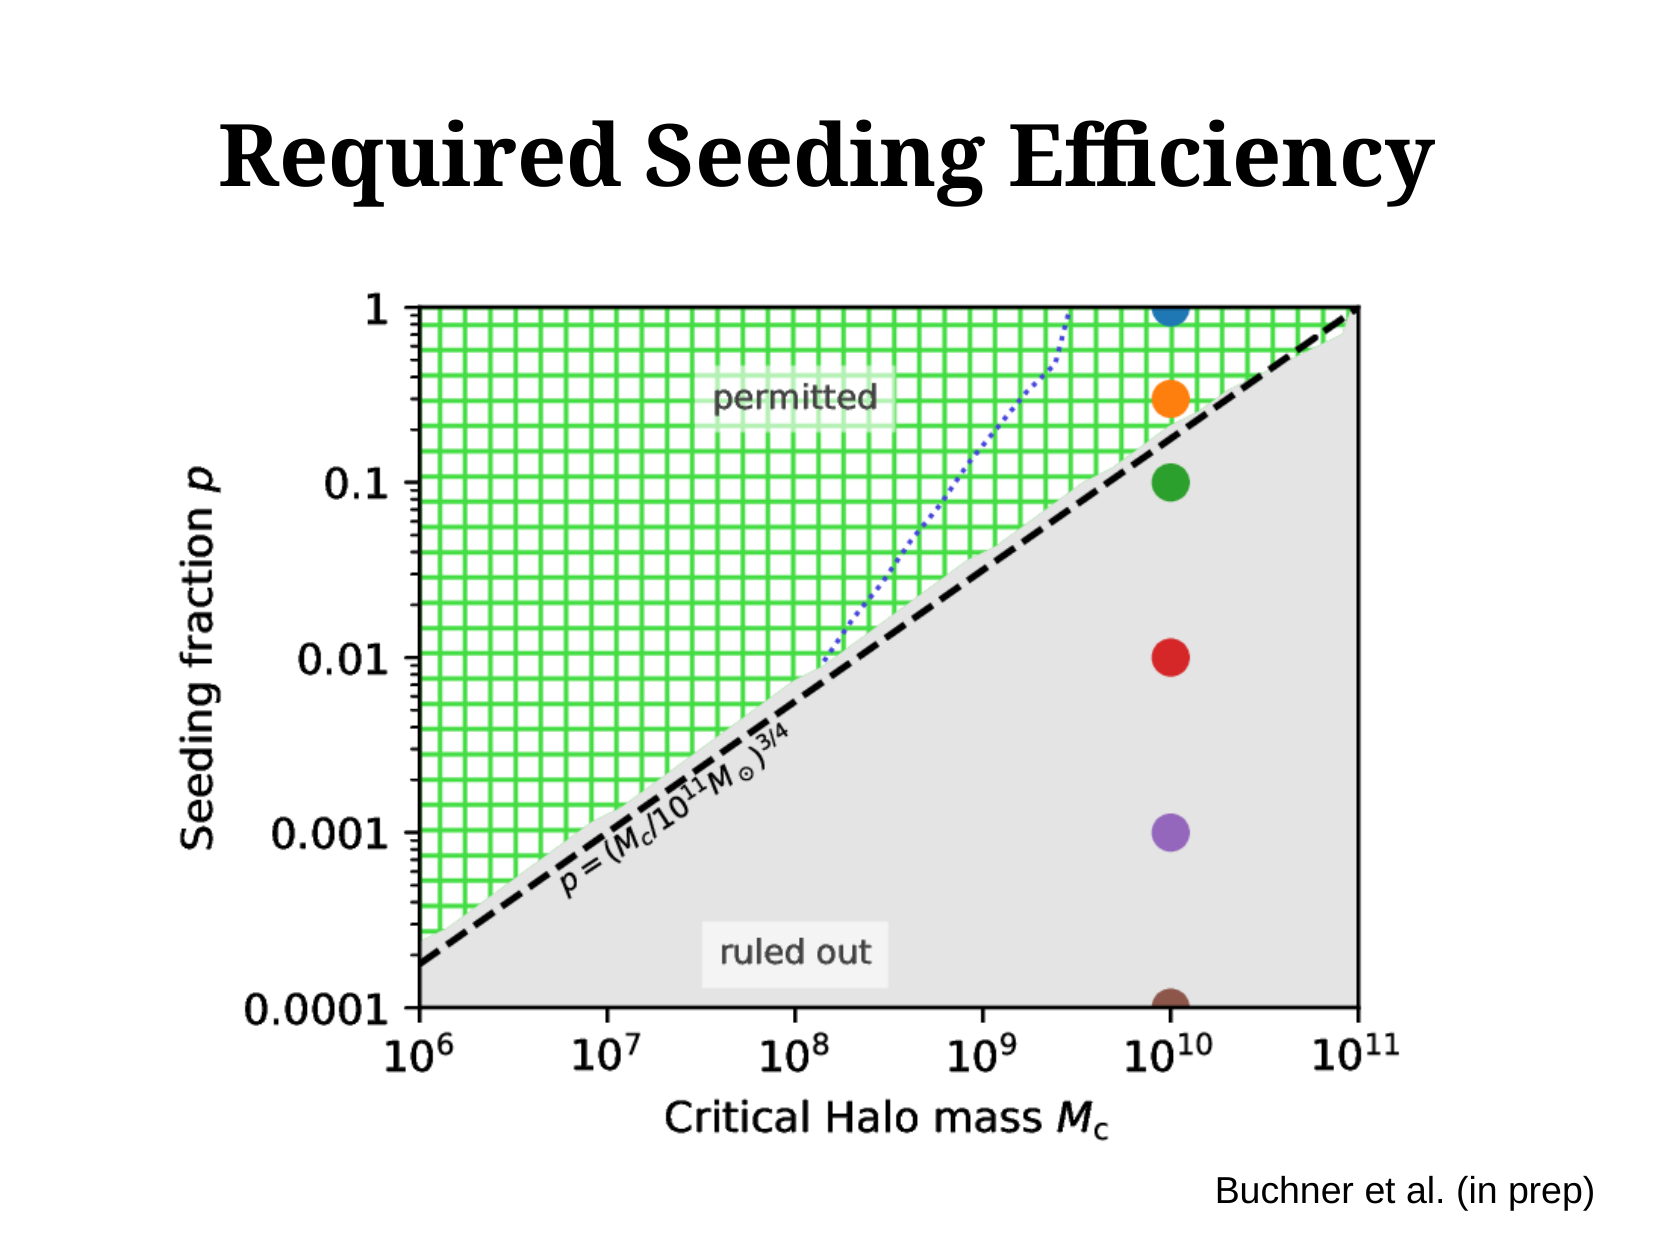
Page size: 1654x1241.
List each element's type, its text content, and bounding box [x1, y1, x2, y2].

picture [150, 262, 1437, 1173]
text_box Buchner et al. (in prep) [1200, 1162, 1613, 1220]
title Required Seeding Efficiency [82, 49, 1571, 257]
